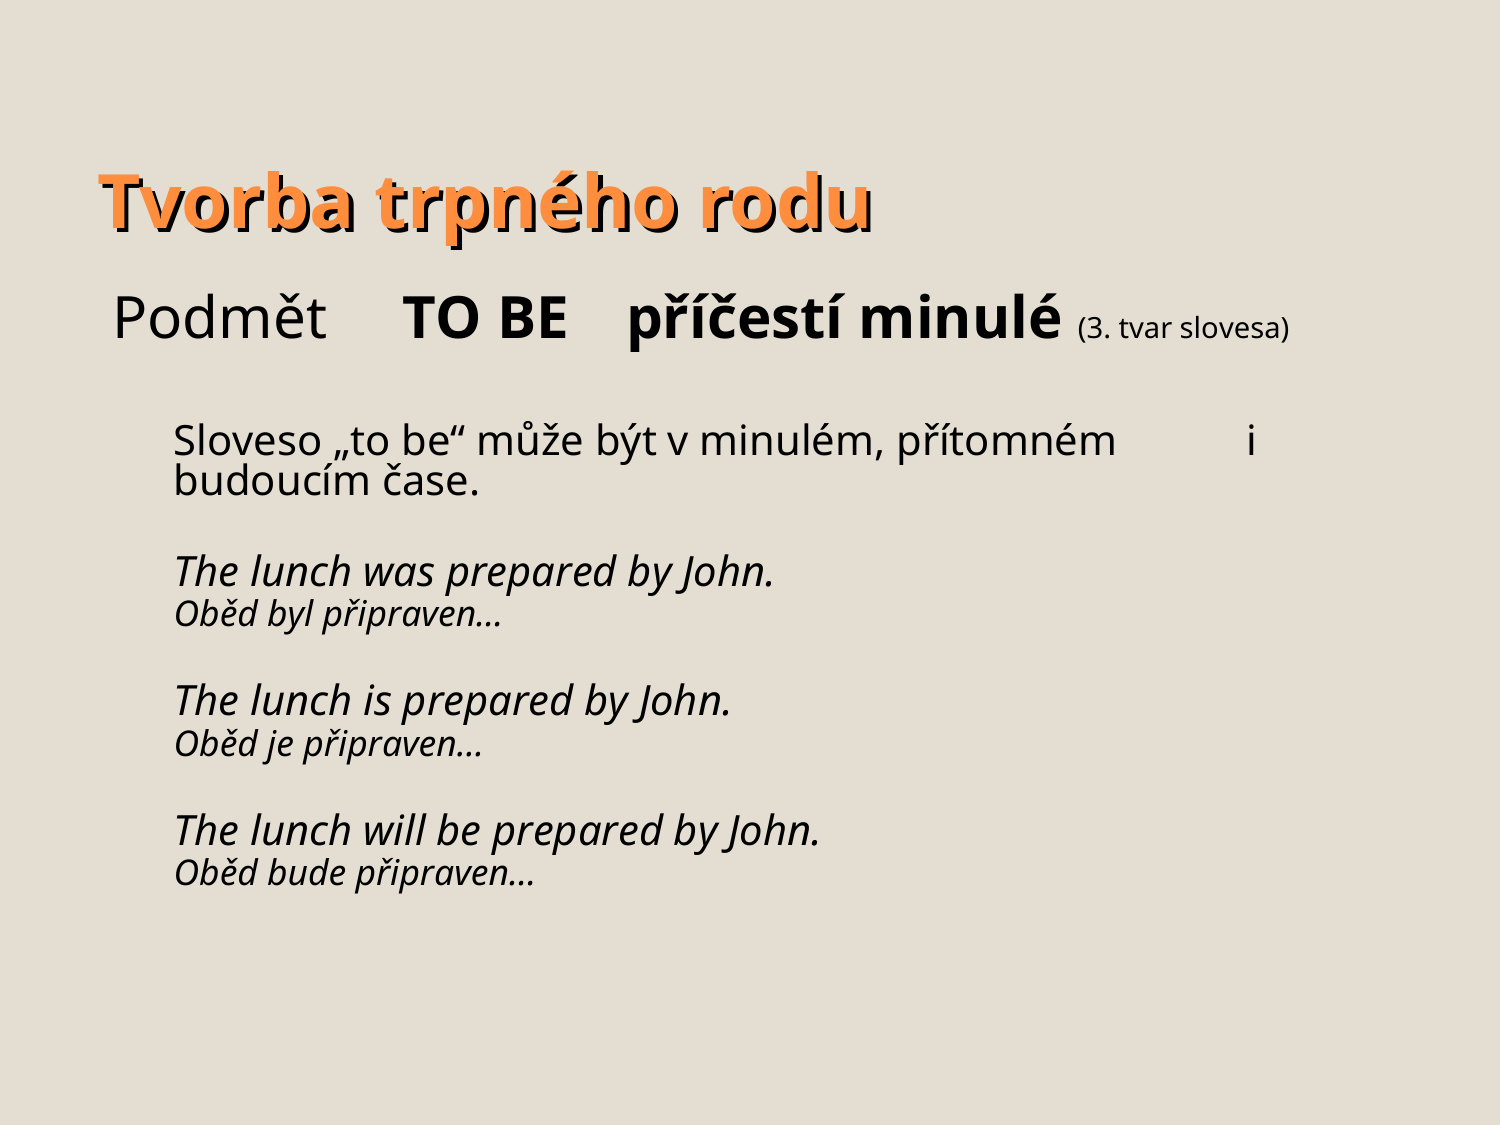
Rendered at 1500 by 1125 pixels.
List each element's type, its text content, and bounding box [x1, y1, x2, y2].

list Podmět [82, 265, 372, 374]
text_box Sloveso „to be“ může být v minulém, přítomném i budoucím čase. The lunch was prepared by John. Oběd byl připraven… The lunch is prepared by John. Oběd je připraven… The lunch will be prepared by John. Oběd bude připraven… [100, 408, 1388, 953]
text_box příčestí minulé (3. tvar slovesa) [596, 265, 1424, 374]
title Tvorba trpného rodu [82, 78, 1426, 251]
text_box TO BE [372, 265, 596, 374]
